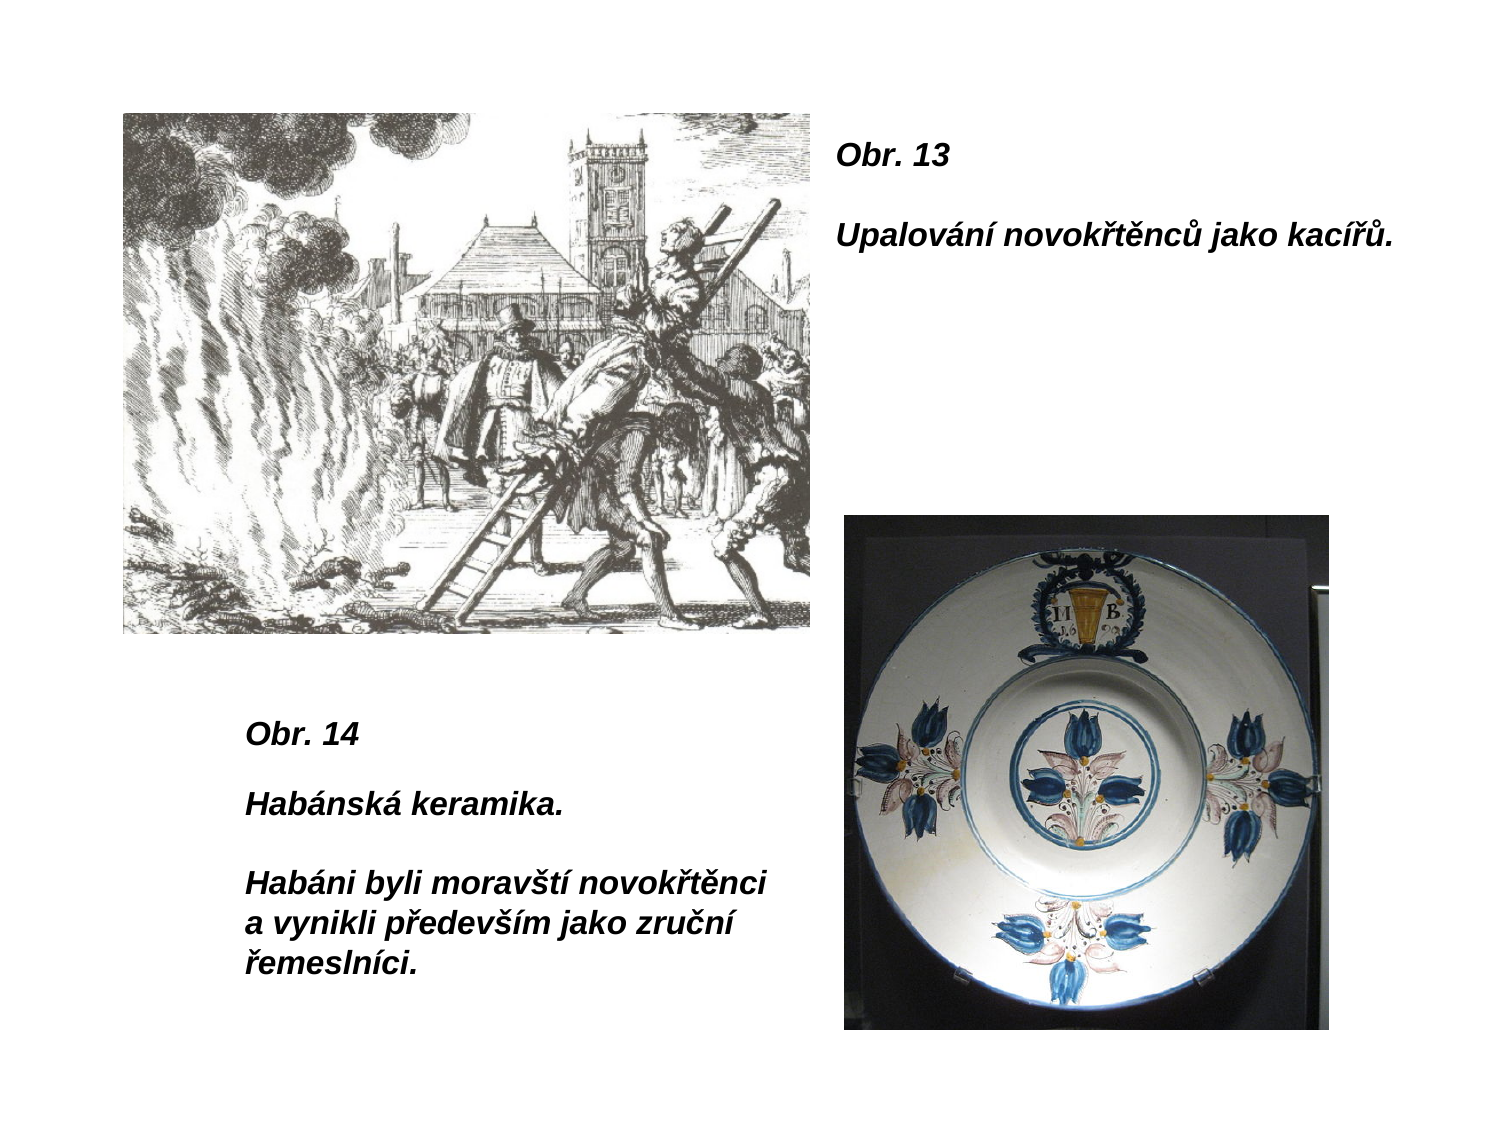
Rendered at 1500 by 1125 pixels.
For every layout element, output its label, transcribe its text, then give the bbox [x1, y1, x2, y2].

text_box Obr. 14 Habánská keramika. Habáni byli moravští novokřtěnci a vynikli především jako zruční řemeslníci. [230, 704, 810, 990]
picture [844, 515, 1329, 1030]
text_box Obr. 13 Upalování novokřtěnců jako kacířů. [820, 125, 1424, 261]
picture [123, 113, 810, 634]
